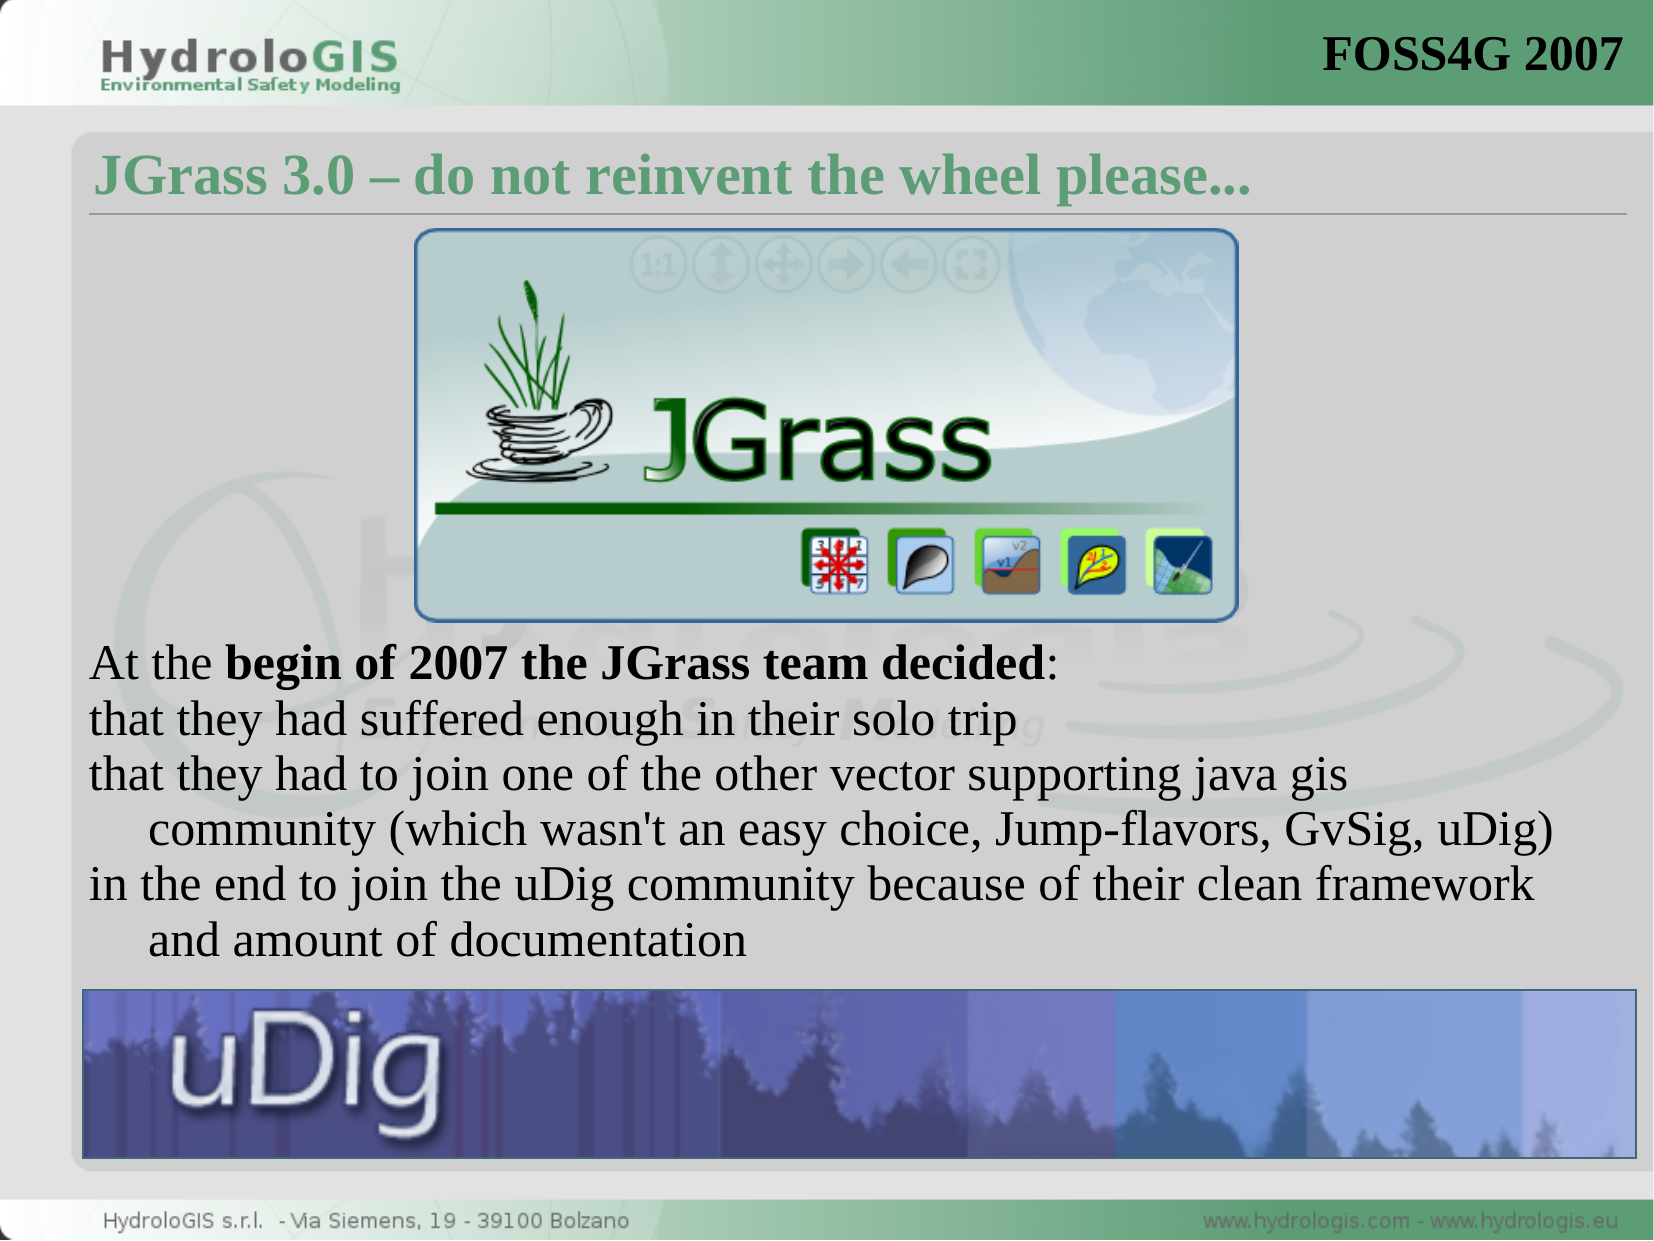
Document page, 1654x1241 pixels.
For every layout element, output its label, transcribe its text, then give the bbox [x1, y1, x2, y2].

text_box At the begin of 2007 the JGrass team decided: that they had suffered enough in their solo trip that they had to join one of the other vector supporting java gis community (which wasn't an easy choice, Jump-flavors, GvSig, uDig) in the end to join the uDig community because of their clean framework and amount of documentation [89, 635, 1573, 978]
picture [0, 0, 1654, 1240]
title JGrass 3.0 – do not reinvent the wheel please... [93, 134, 1600, 215]
